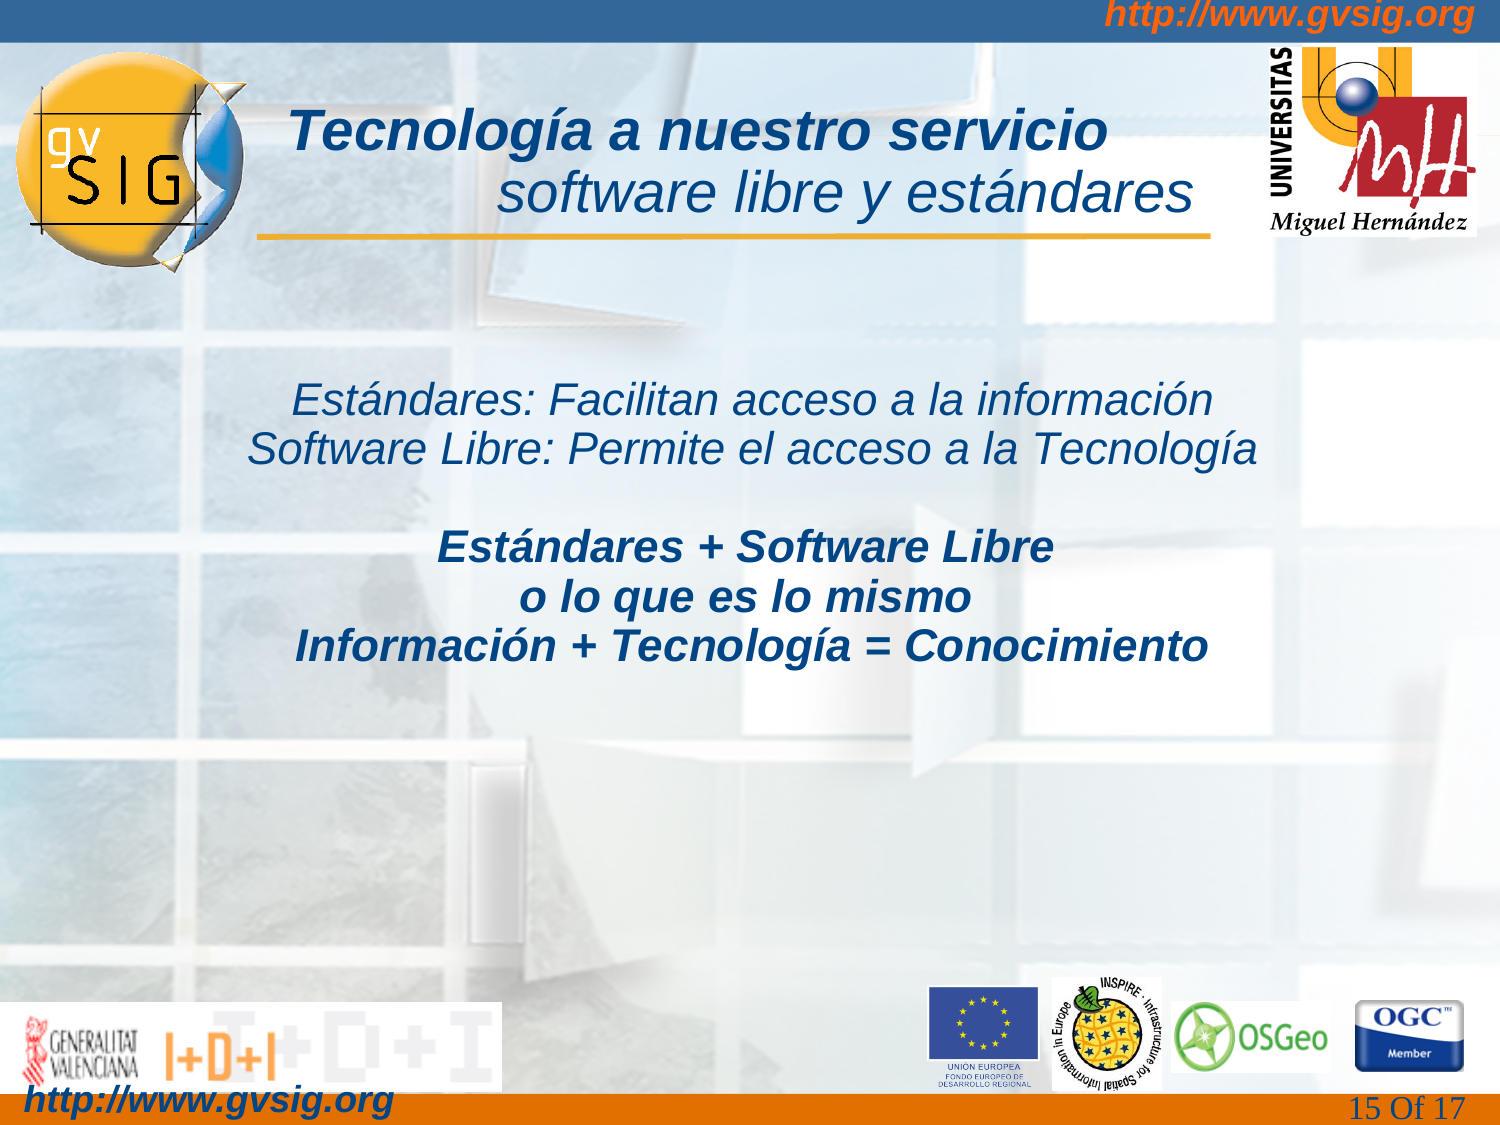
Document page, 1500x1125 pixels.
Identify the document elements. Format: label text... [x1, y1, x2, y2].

picture [1052, 977, 1162, 1091]
picture [11, 49, 249, 276]
picture [0, 1002, 502, 1094]
picture [1269, 47, 1477, 237]
text_box Estándares: Facilitan acceso a la información Software Libre: Permite el acceso a la Tecnología Estándares + Software Libre o lo que es lo mismo Información + Tecnología = Conocimiento [236, 324, 1270, 770]
picture [1171, 1001, 1331, 1073]
picture [927, 985, 1040, 1087]
text_box Tecnología a nuestro servicio software libre y estándares [271, 92, 1211, 236]
picture [1355, 1000, 1464, 1072]
